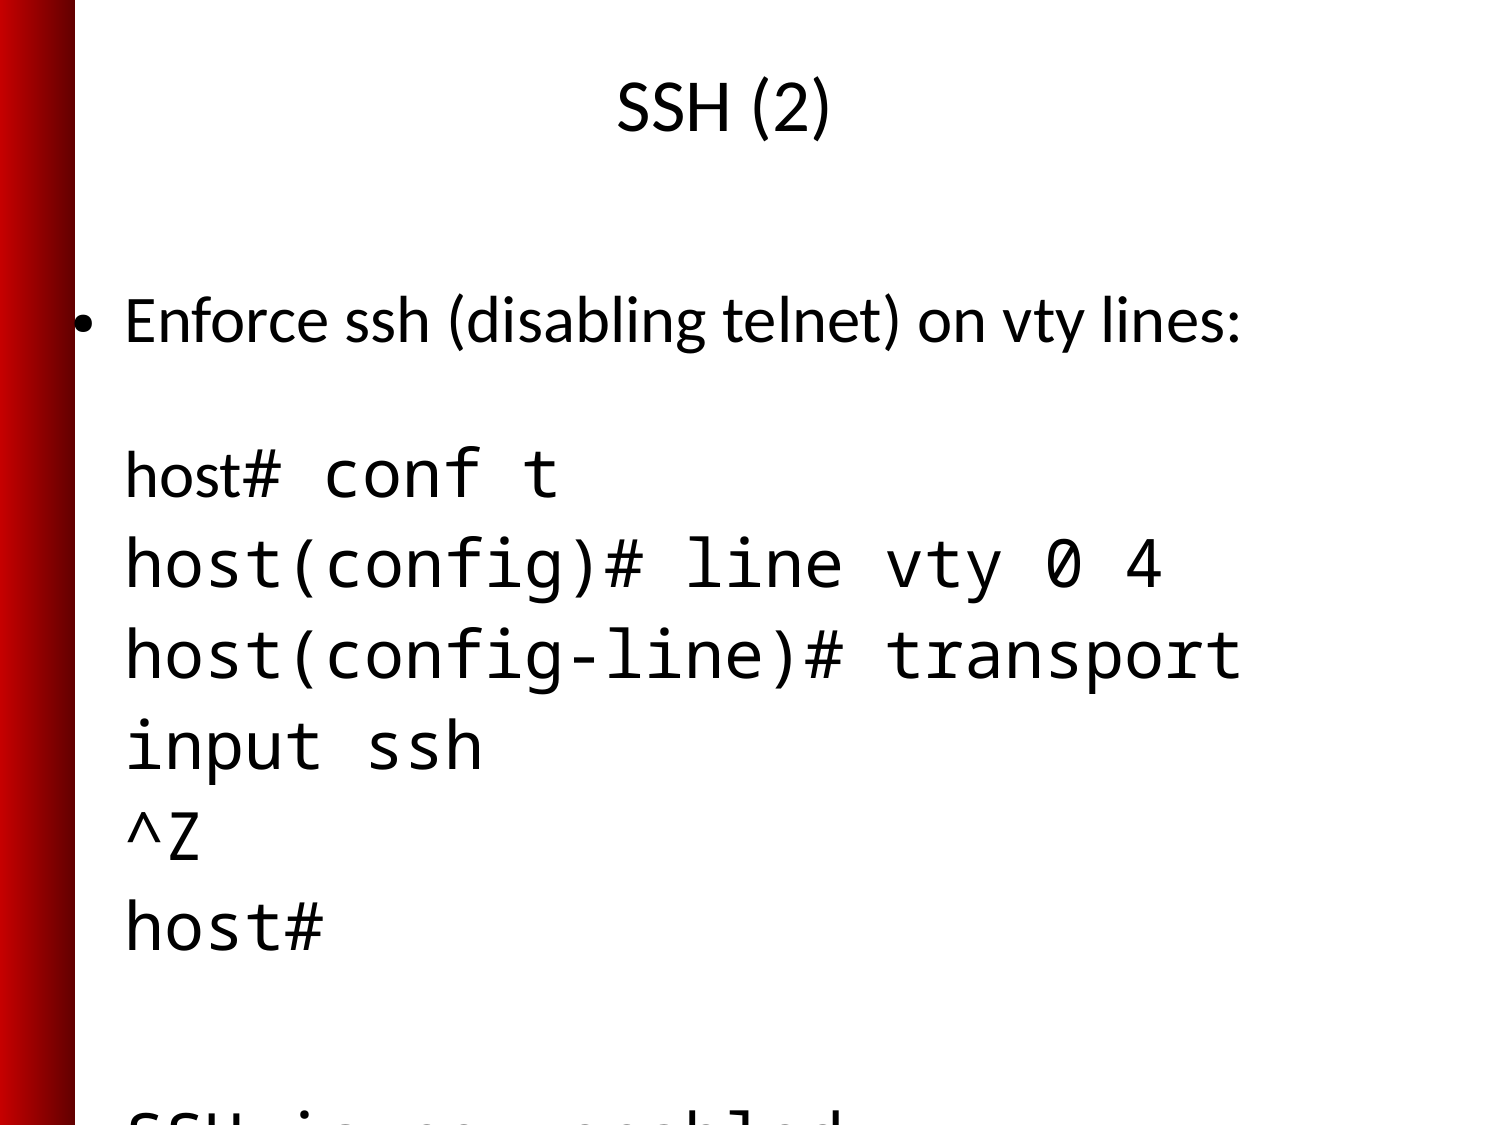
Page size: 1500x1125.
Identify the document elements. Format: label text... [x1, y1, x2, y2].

list Enforce ssh (disabling telnet) on vty lines: host# conf t host(config)# line vty 0 4 host(config-line)# transport input ssh ^Z host# SSH is now enabled Telnet is not necessary disabled! Use ACLs for this to be sure [53, 292, 1446, 1013]
title SSH (2) [99, 24, 1350, 200]
